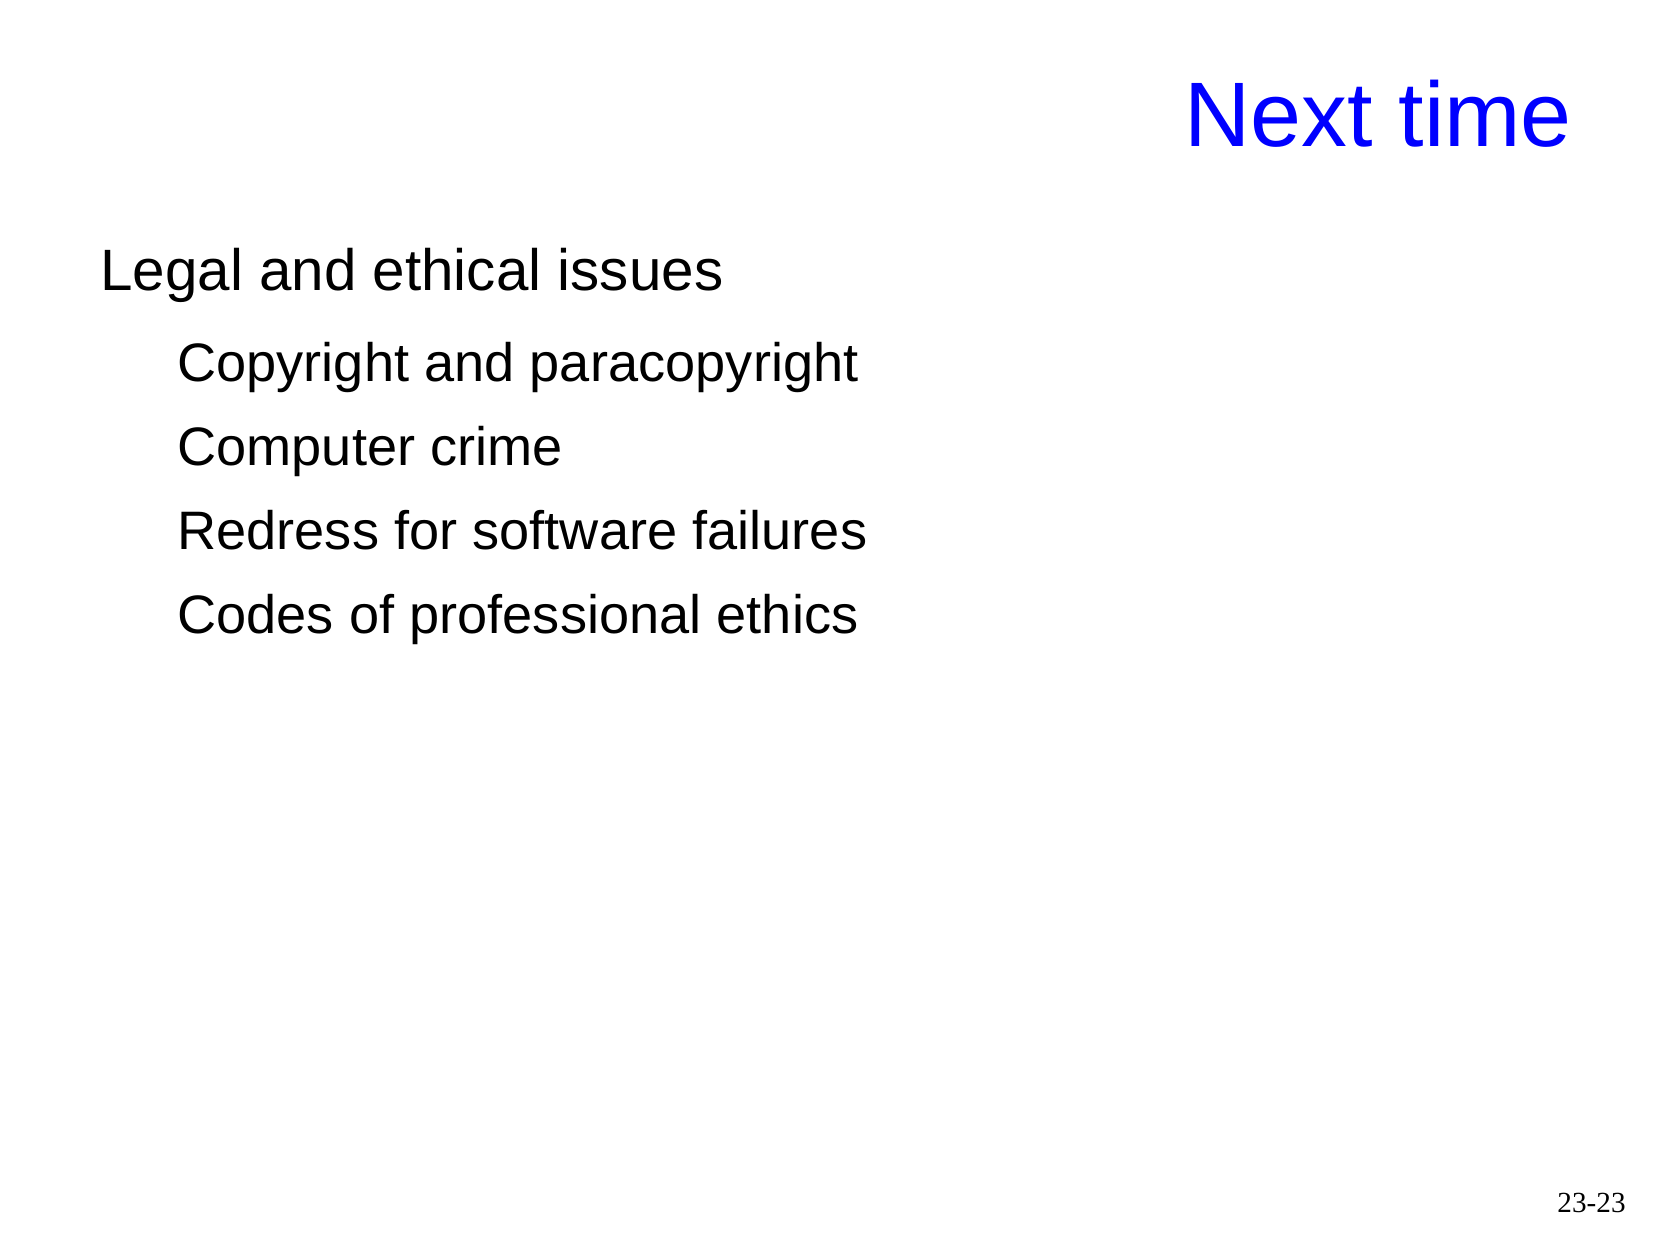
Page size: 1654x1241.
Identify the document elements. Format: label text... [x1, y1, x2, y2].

list Legal and ethical issues Copyright and paracopyright Computer crime Redress for software failures Codes of professional ethics [82, 237, 1571, 1156]
title Next time [84, 18, 1573, 211]
